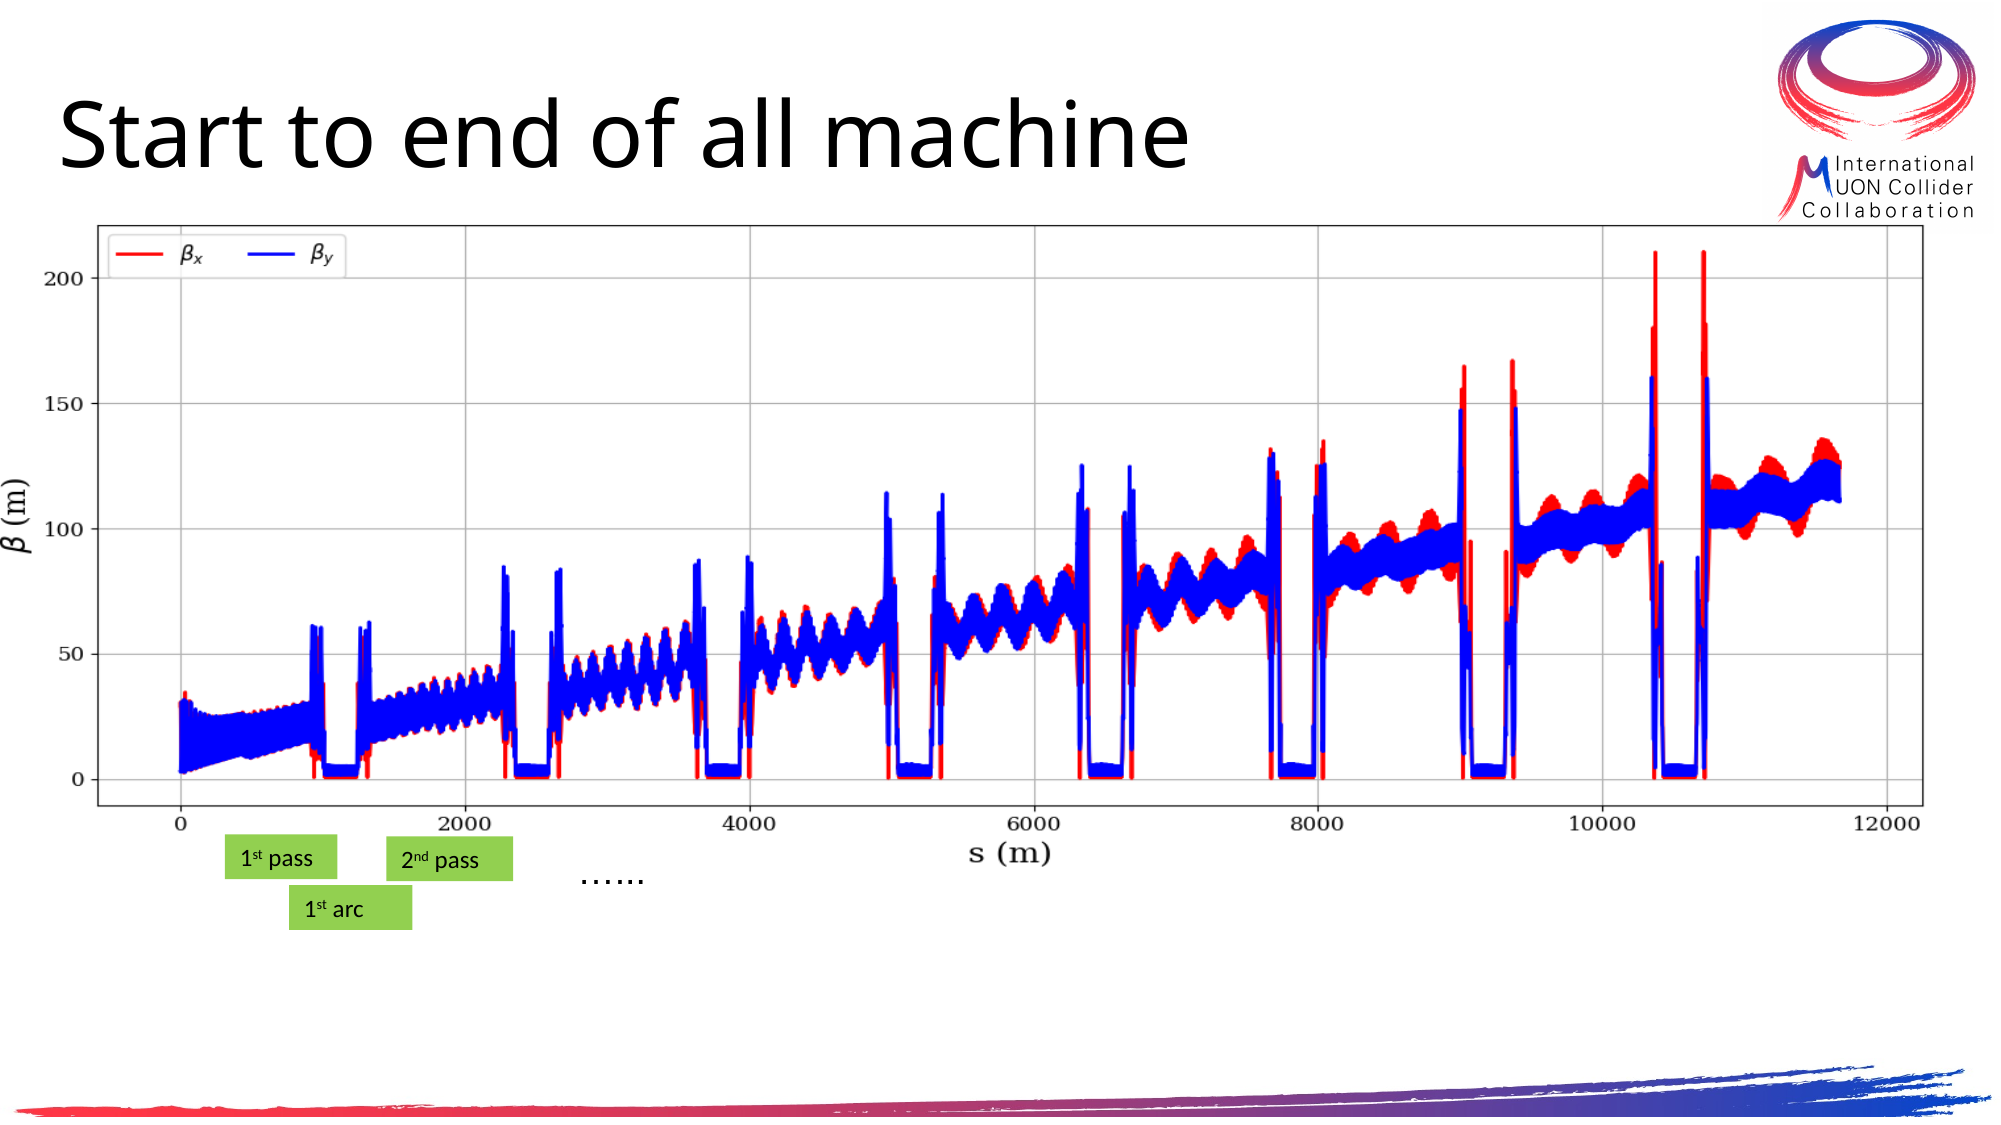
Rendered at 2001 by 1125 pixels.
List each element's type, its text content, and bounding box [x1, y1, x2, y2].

title Start to end of all machine [43, 20, 1735, 224]
picture [0, 2, 1994, 867]
text_box …... [562, 843, 713, 901]
picture [0, 1058, 2000, 1117]
text_box 1st arc [289, 885, 413, 930]
text_box 2nd pass [386, 836, 514, 882]
text_box 1st pass [224, 834, 338, 880]
